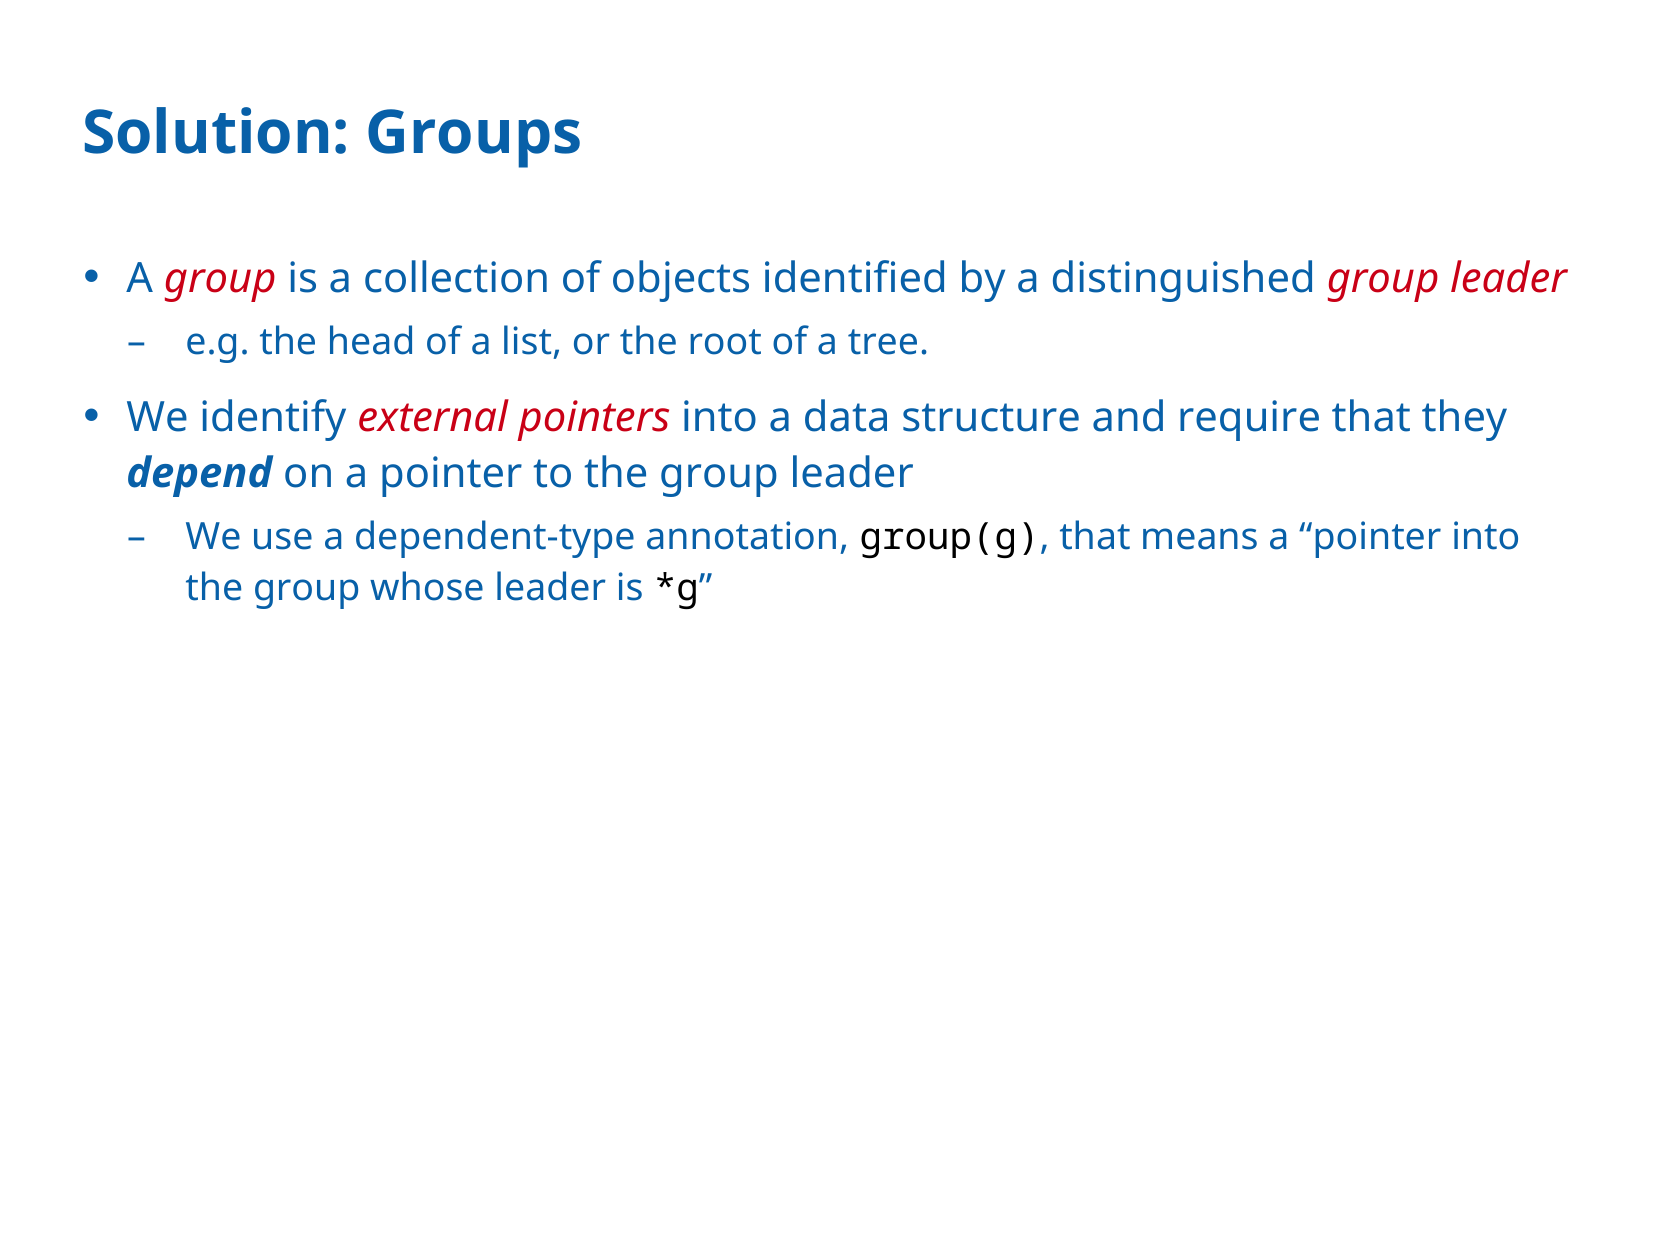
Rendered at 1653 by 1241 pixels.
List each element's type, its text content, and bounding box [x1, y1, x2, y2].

title Solution: Groups [82, 58, 1572, 202]
list A group is a collection of objects identified by a distinguished group leader e.g. the head of a list, or the root of a tree. We identify external pointers into a data structure and require that they depend on a pointer to the group leader We use a dependent-type annotation, group(g), that means a “pointer into the group whose leader is *g” [82, 248, 1572, 1022]
